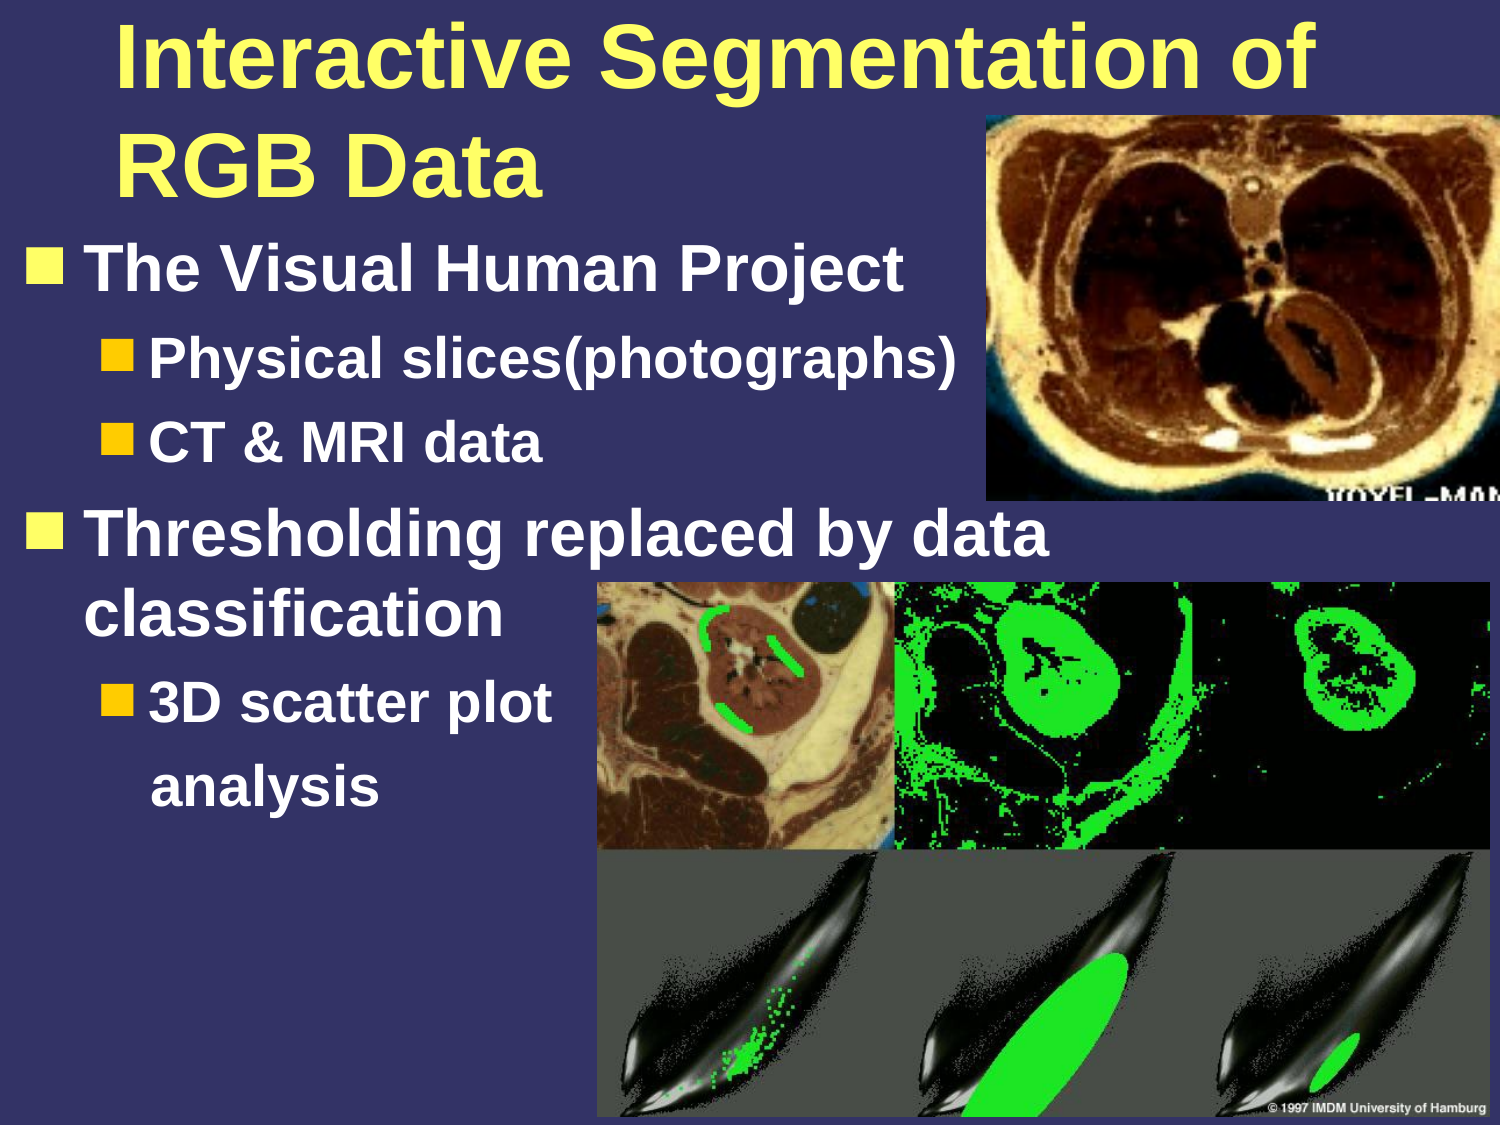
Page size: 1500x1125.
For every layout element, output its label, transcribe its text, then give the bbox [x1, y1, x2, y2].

list The Visual Human Project Physical slices(photographs) CT & MRI data Thresholding replaced by data classification 3D scatter plot analysis [11, 218, 1300, 992]
picture [986, 115, 1500, 501]
picture [986, 368, 990, 386]
picture [597, 582, 1490, 1117]
title Interactive Segmentation of RGB Data [99, 0, 1388, 218]
